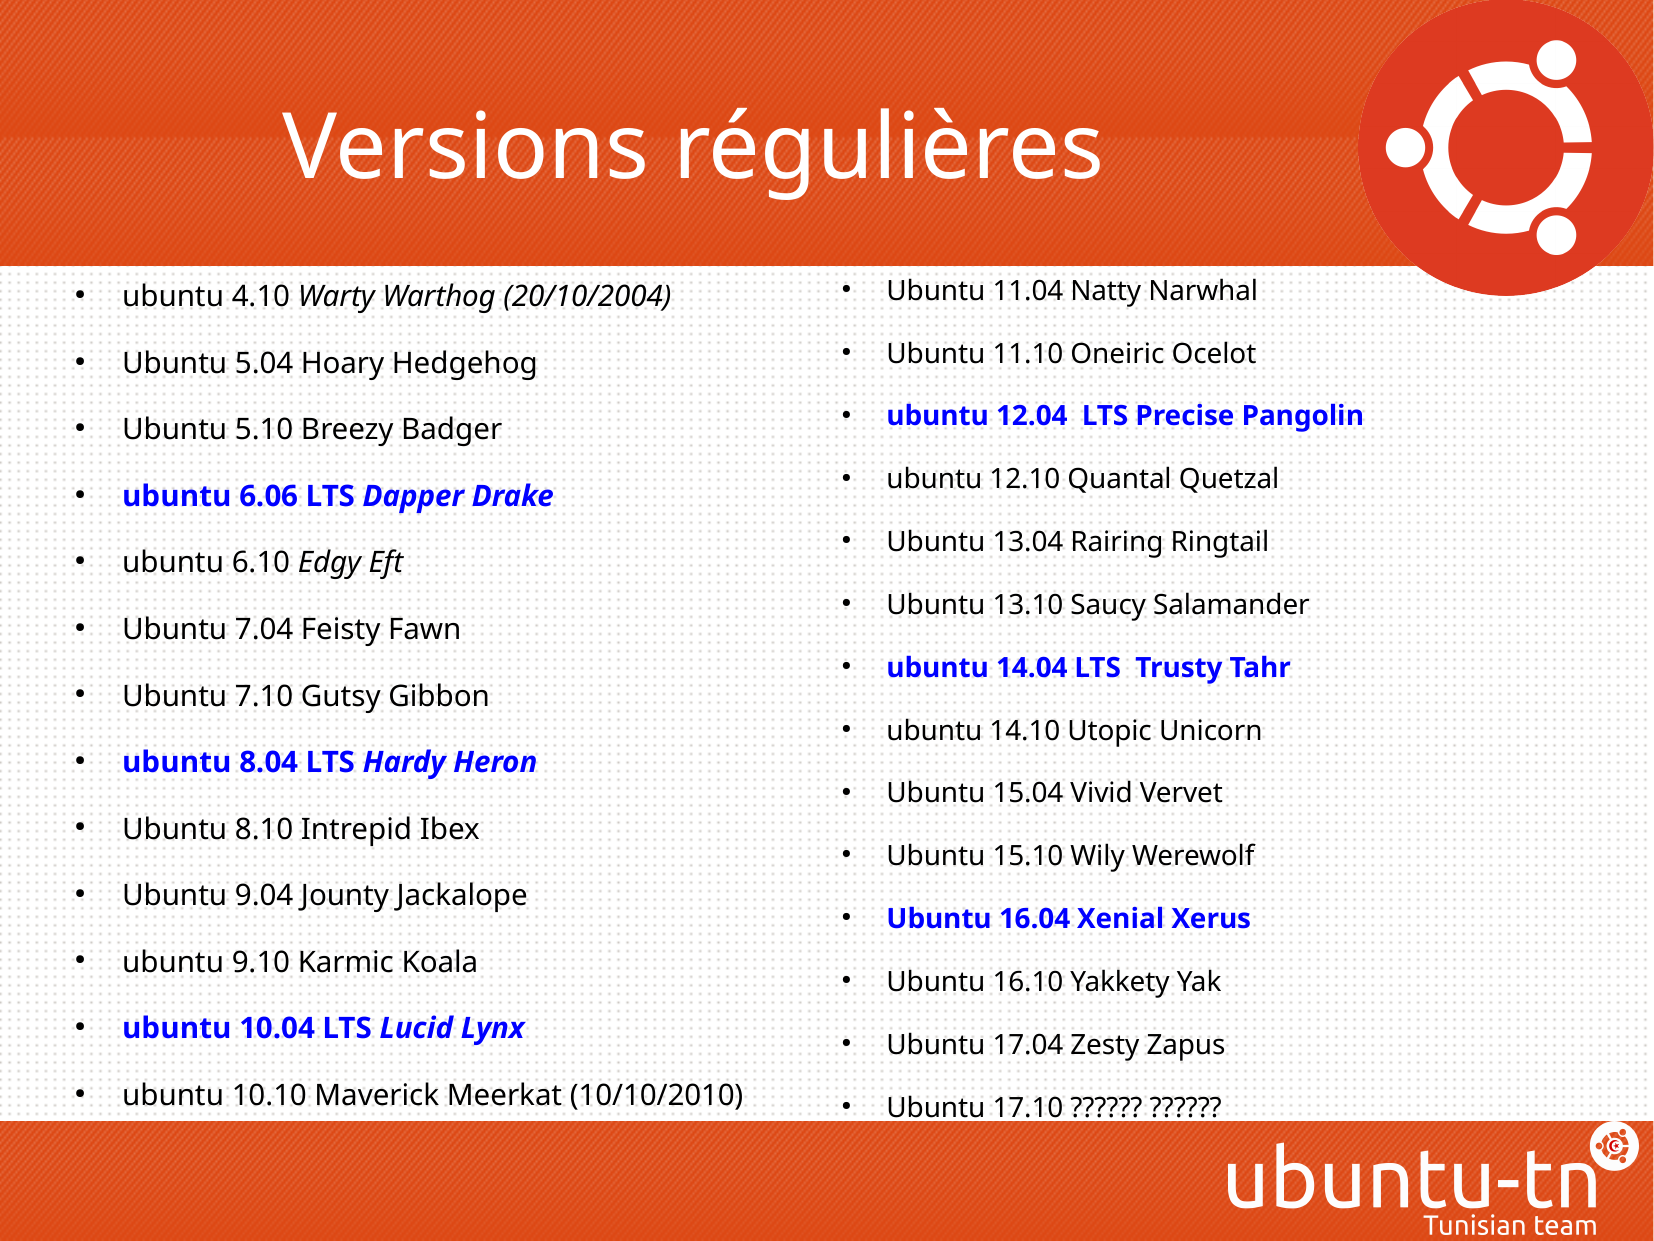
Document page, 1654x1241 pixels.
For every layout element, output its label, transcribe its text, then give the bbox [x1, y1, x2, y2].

list Ubuntu 11.04 Natty Narwhal Ubuntu 11.10 Oneiric Ocelot ubuntu 12.04 LTS Precise Pangolin ubuntu 12.10 Quantal Quetzal Ubuntu 13.04 Rairing Ringtail Ubuntu 13.10 Saucy Salamander ubuntu 14.04 LTS Trusty Tahr ubuntu 14.10 Utopic Unicorn Ubuntu 15.04 Vivid Vervet Ubuntu 15.10 Wily Werewolf Ubuntu 16.04 Xenial Xerus Ubuntu 16.10 Yakkety Yak Ubuntu 17.04 Zesty Zapus Ubuntu 17.10 ?????? ?????? [826, 270, 1535, 1127]
list ubuntu 4.10 Warty Warthog (20/10/2004) Ubuntu 5.04 Hoary Hedgehog Ubuntu 5.10 Breezy Badger ubuntu 6.06 LTS Dapper Drake ubuntu 6.10 Edgy Eft Ubuntu 7.04 Feisty Fawn Ubuntu 7.10 Gutsy Gibbon ubuntu 8.04 LTS Hardy Heron Ubuntu 8.10 Intrepid Ibex Ubuntu 9.04 Jounty Jackalope ubuntu 9.10 Karmic Koala ubuntu 10.04 LTS Lucid Lynx ubuntu 10.10 Maverick Meerkat (10/10/2010) [59, 275, 768, 1132]
picture [0, 0, 1654, 1241]
title Versions régulières [29, 36, 1359, 250]
